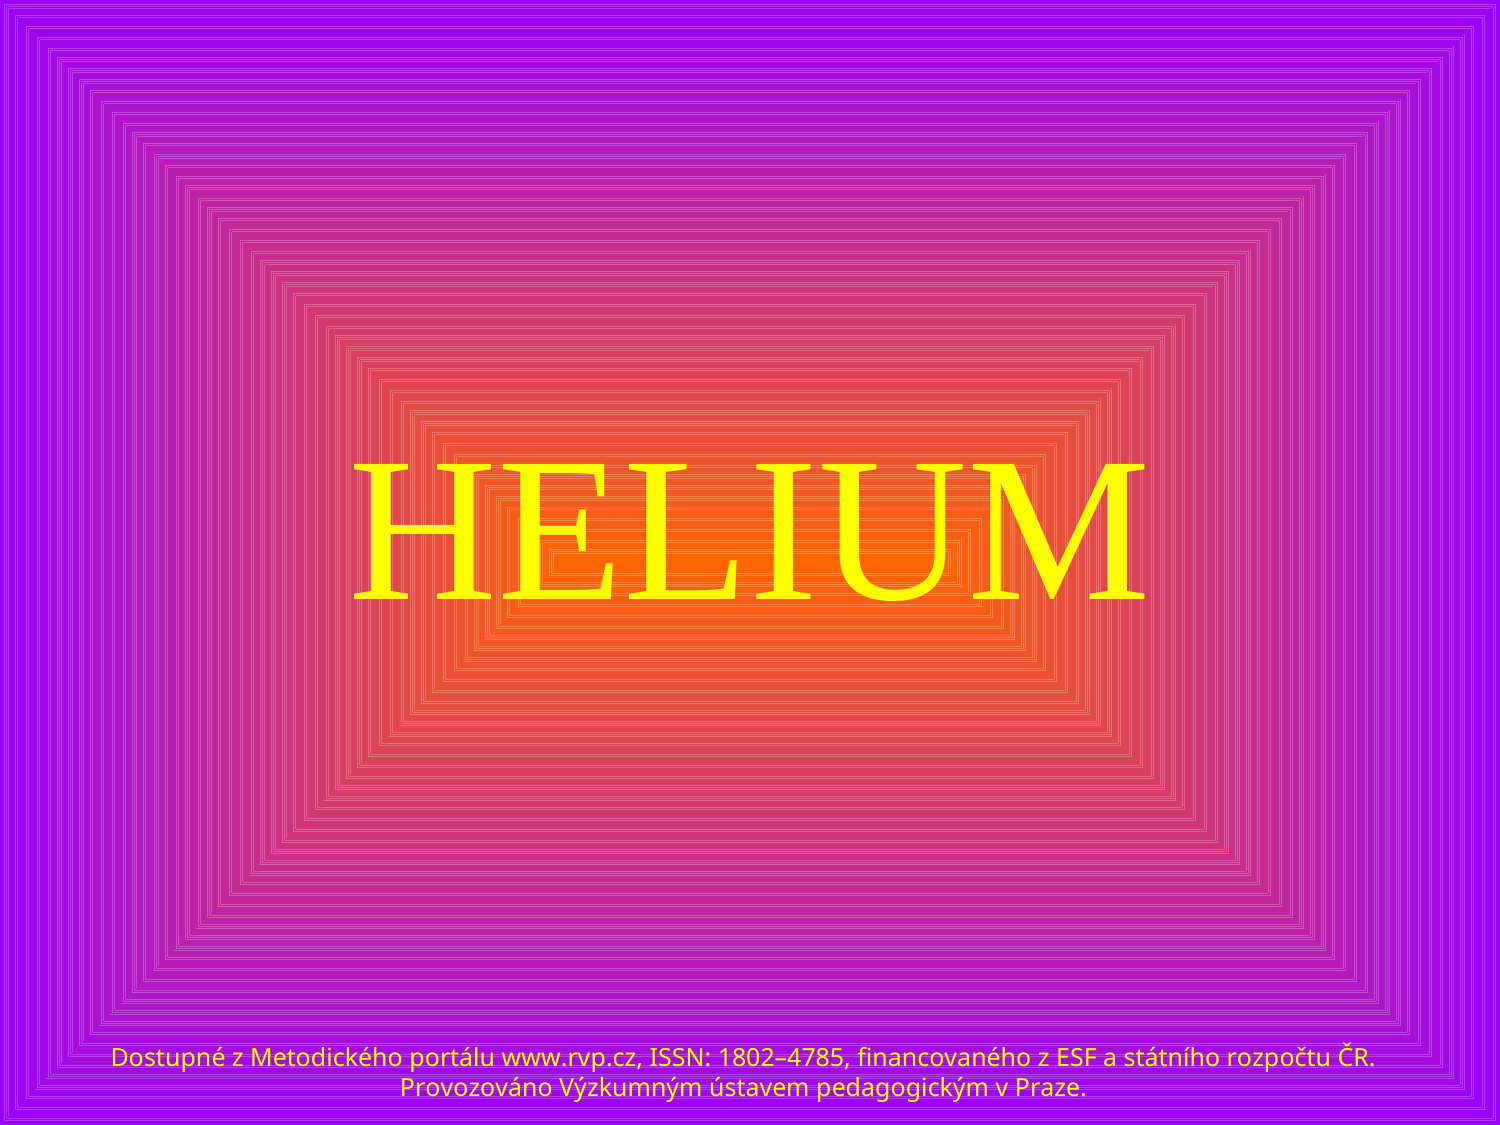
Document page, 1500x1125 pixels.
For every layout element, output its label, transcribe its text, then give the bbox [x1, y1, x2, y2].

text_box Dostupné z Metodického portálu www.rvp.cz, ISSN: 1802–4785, financovaného z ESF a státního rozpočtu ČR. Provozováno Výzkumným ústavem pedagogickým v Praze. [35, 1041, 1454, 1102]
text_box HELIUM [10, 385, 14, 649]
text_box HELIUM [17, 385, 1483, 649]
text_box HELIUM [1486, 385, 1492, 649]
